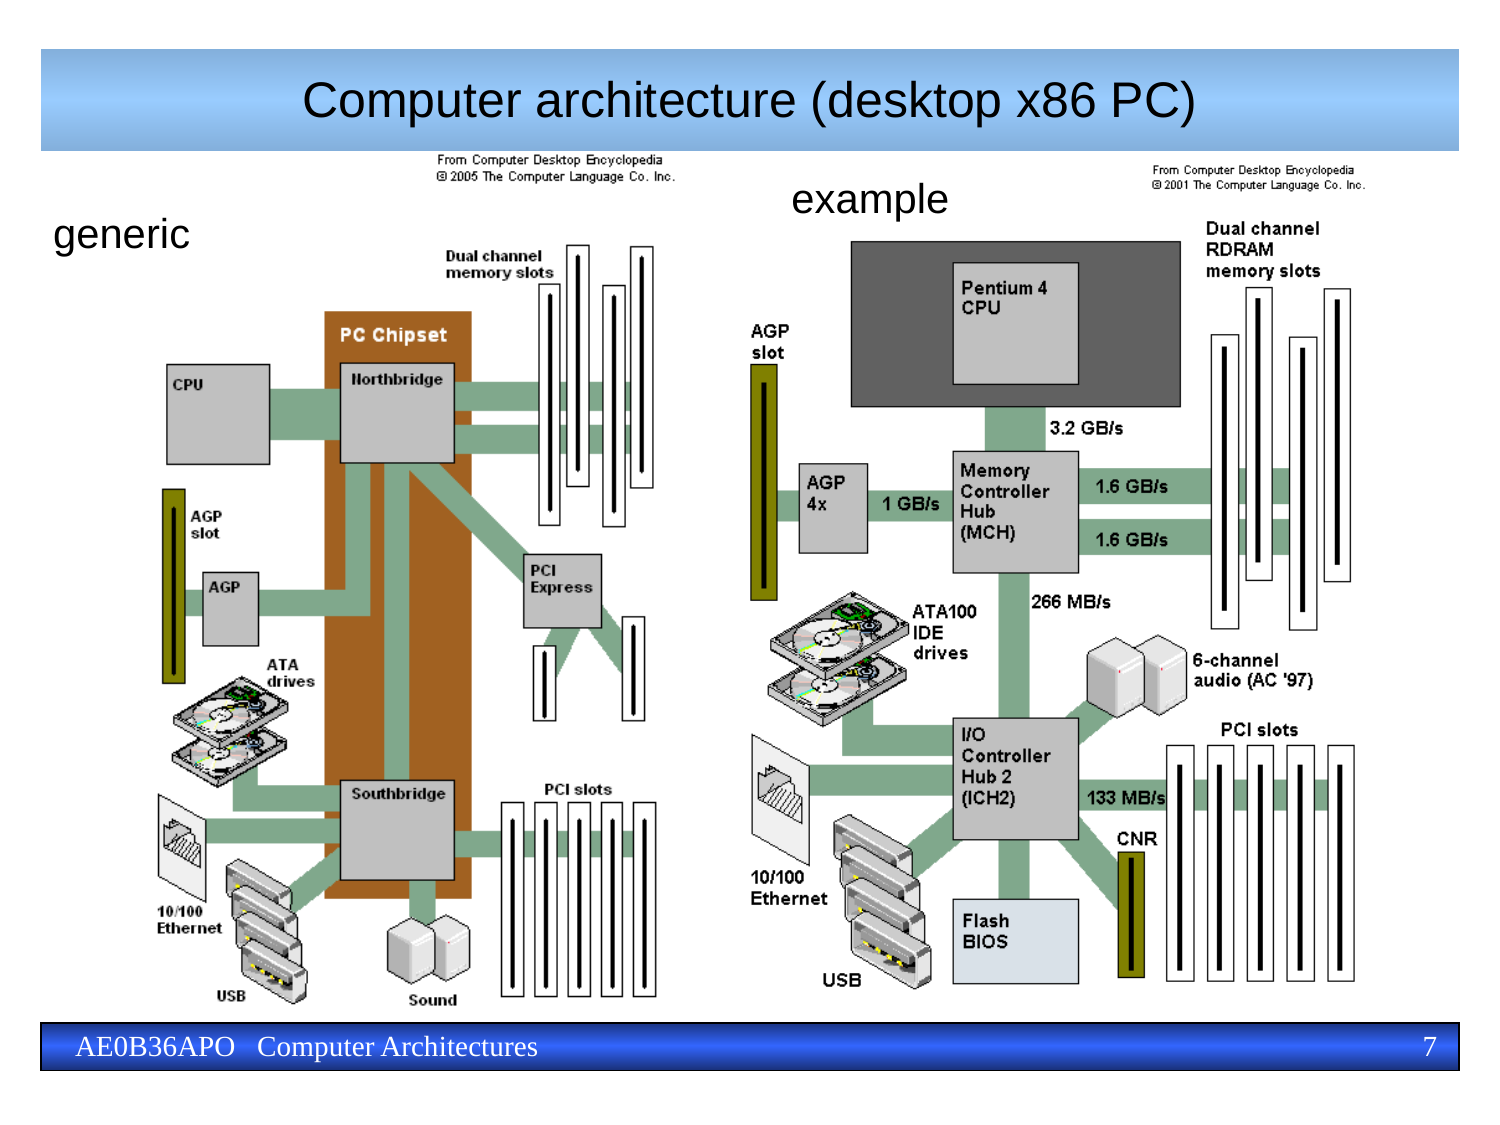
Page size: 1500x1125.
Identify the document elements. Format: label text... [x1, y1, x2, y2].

title Computer architecture (desktop x86 PC) [41, 49, 1459, 151]
picture [140, 152, 676, 1021]
picture [738, 163, 1366, 1008]
text_box generic [23, 199, 282, 265]
text_box example [761, 164, 1020, 230]
